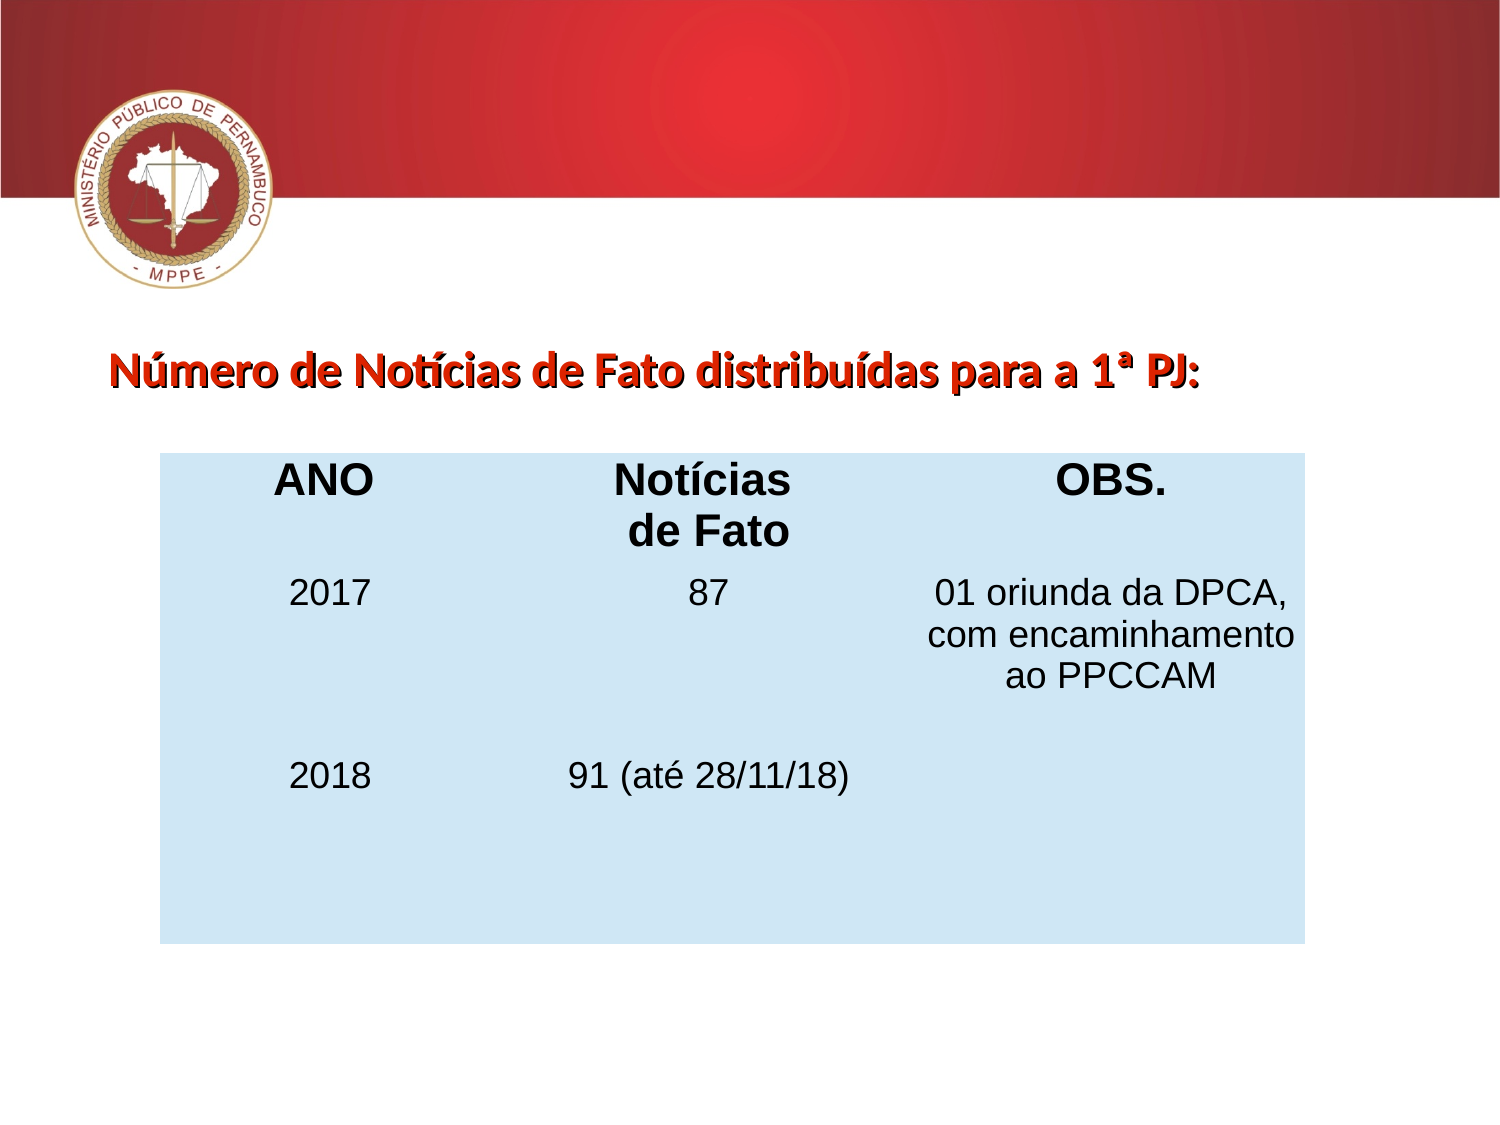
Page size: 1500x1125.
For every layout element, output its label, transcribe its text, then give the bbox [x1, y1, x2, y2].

picture [0, 0, 1500, 289]
table_header OBS. [917, 453, 1305, 571]
table_cell [917, 755, 1305, 944]
table_cell 91 (até 28/11/18) [501, 755, 917, 944]
table_header Notícias de Fato [501, 453, 917, 571]
table_header ANO [160, 453, 501, 571]
table_cell 87 [501, 571, 917, 755]
table_cell 01 oriunda da DPCA, com encaminhamento ao PPCCAM [917, 571, 1305, 755]
list Número de Notícias de Fato distribuídas para a 1ª PJ: [82, 328, 1433, 981]
table_cell 2017 [160, 571, 501, 755]
table_cell 2018 [160, 755, 501, 944]
